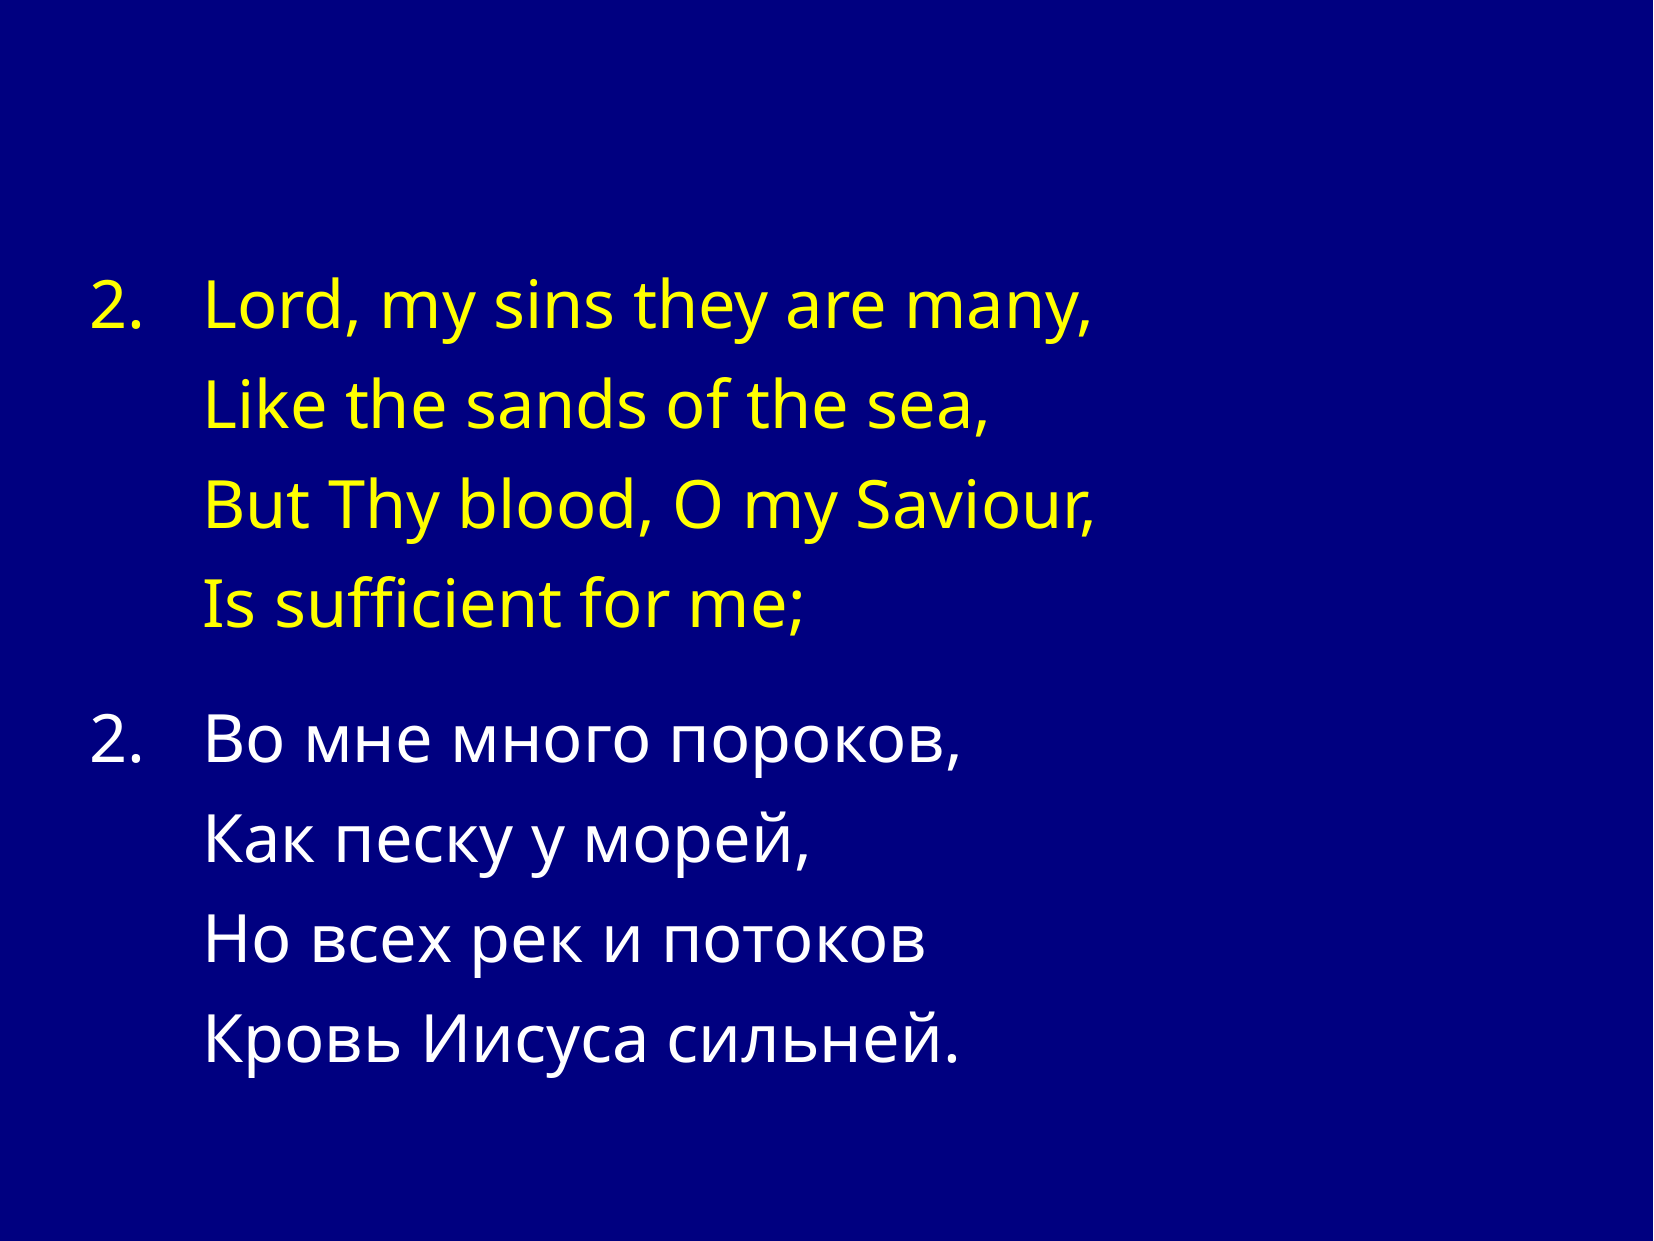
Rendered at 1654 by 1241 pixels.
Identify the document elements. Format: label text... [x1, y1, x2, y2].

text_box 2. Lord, my sins they are many, Like the sands of the sea, But Thy blood, O my Saviour, Is sufficient for me; [75, 150, 1576, 638]
text_box 2. Во мне много пороков, Как песку у морей, Но всех рек и потоков Кровь Иисуса сильней. [75, 675, 1576, 1163]
